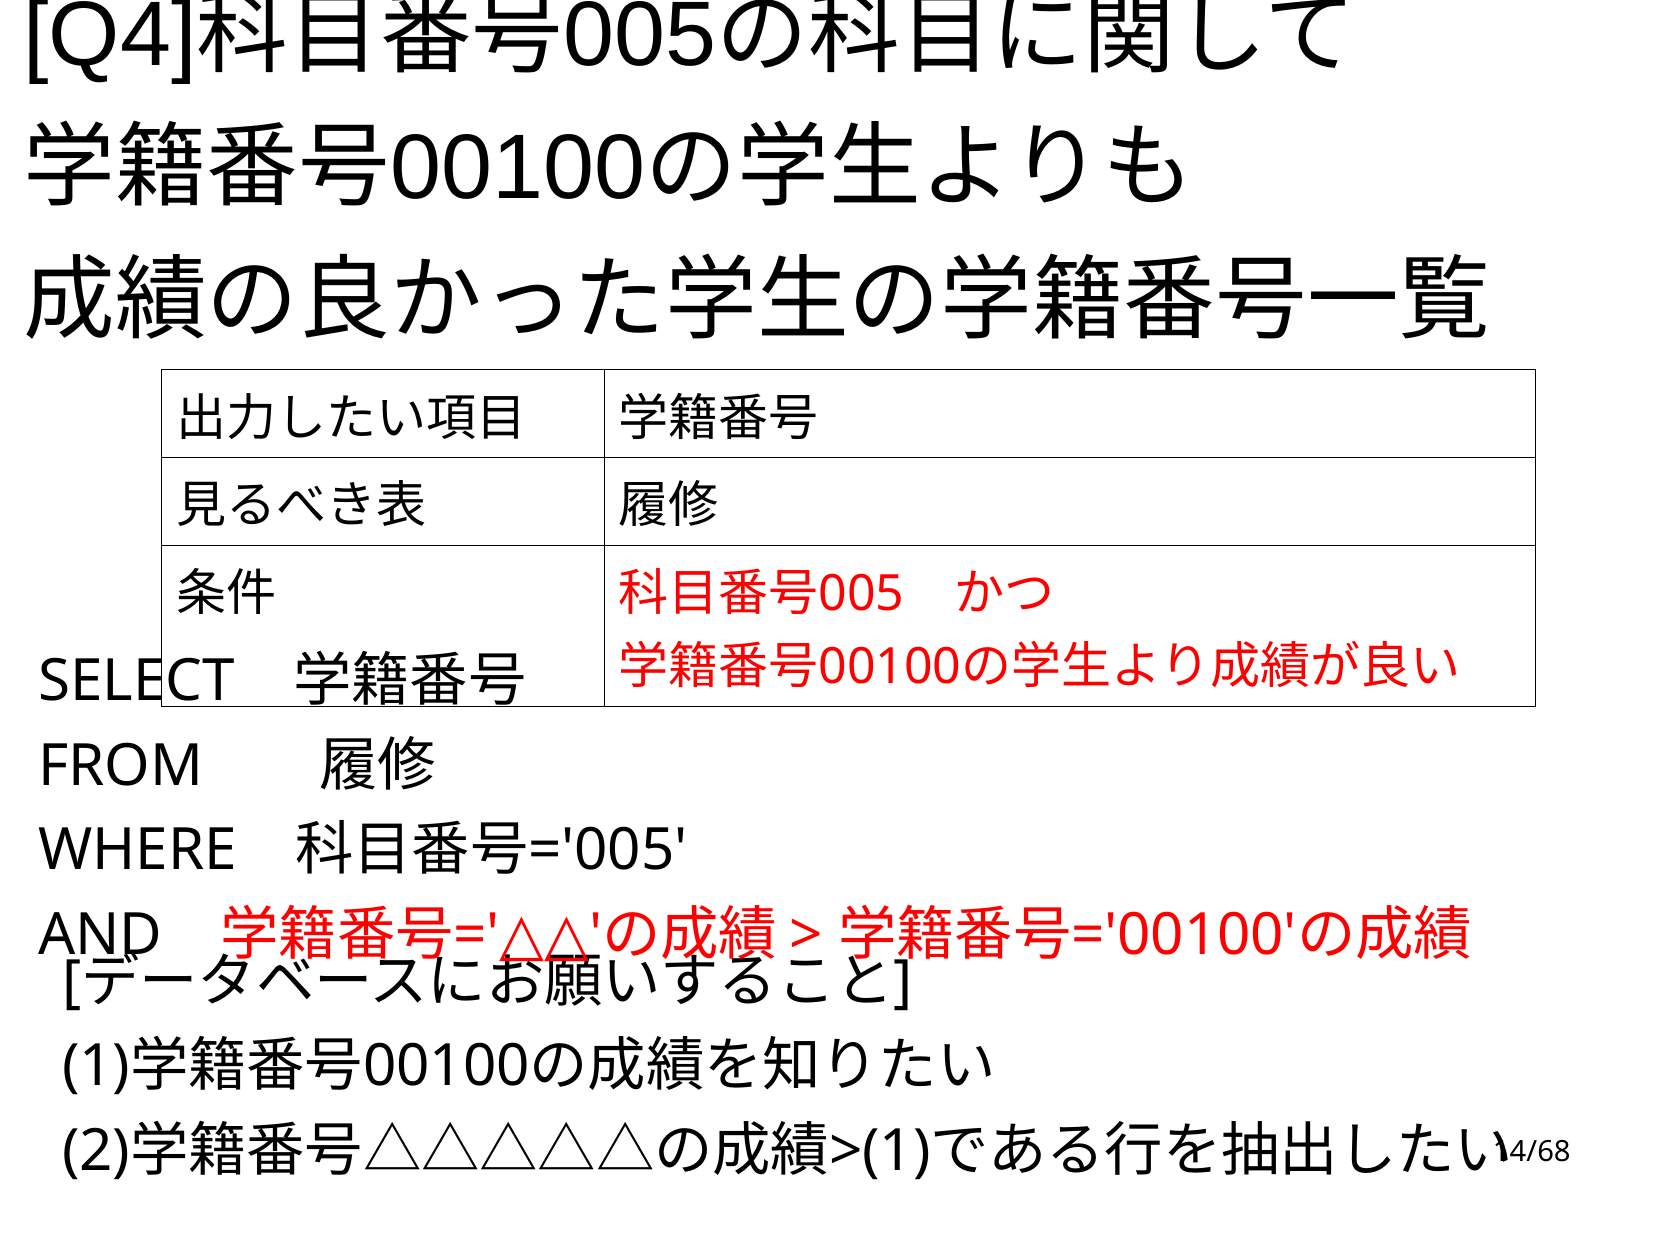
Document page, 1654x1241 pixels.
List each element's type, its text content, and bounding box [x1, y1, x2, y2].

text_box SELECT 学籍番号 FROM 履修 WHERE 科目番号='005' AND 学籍番号='△△'の成績 > 学籍番号='00100'の成績 [23, 625, 1619, 874]
table_cell 科目番号005 かつ 学籍番号00100の学生より成績が良い [605, 546, 1535, 625]
text_box [データベースにお願いすること] (1)学籍番号00100の成績を知りたい (2)学籍番号△△△△△の成績>(1)である行を抽出したい [47, 926, 1607, 1117]
title [Q4]科目番号005の科目に関して 学籍番号00100の学生よりも 成績の良かった学生の学籍番号一覧 [23, 10, 1654, 308]
table_header 出力したい項目 [162, 370, 604, 457]
table_cell 条件 [162, 546, 604, 625]
table_header 学籍番号 [605, 370, 1535, 457]
table_cell 履修 [605, 458, 1535, 545]
table_cell 見るべき表 [162, 458, 604, 545]
